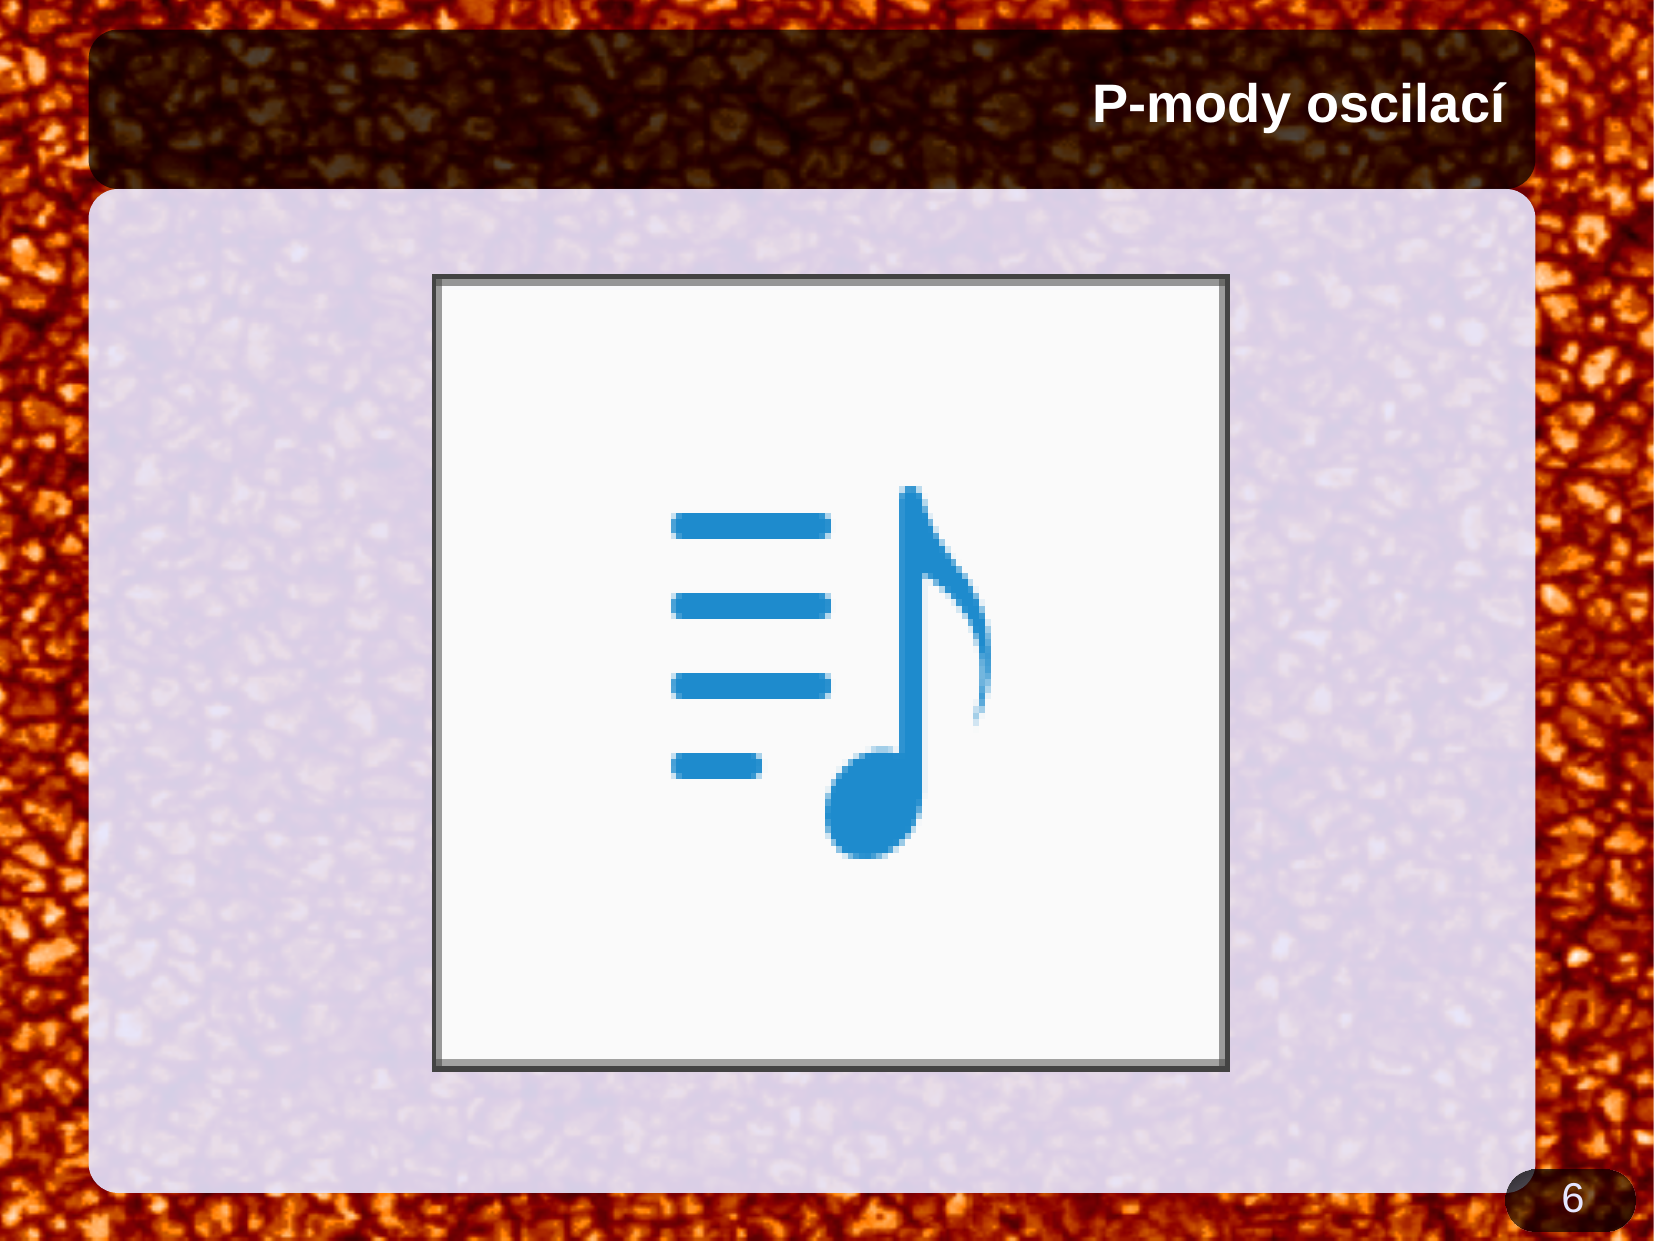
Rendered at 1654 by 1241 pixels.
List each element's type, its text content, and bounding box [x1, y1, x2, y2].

picture [0, 0, 1654, 1241]
text_box [430, 273, 1231, 1074]
title P-mody oscilací [118, 59, 1506, 148]
